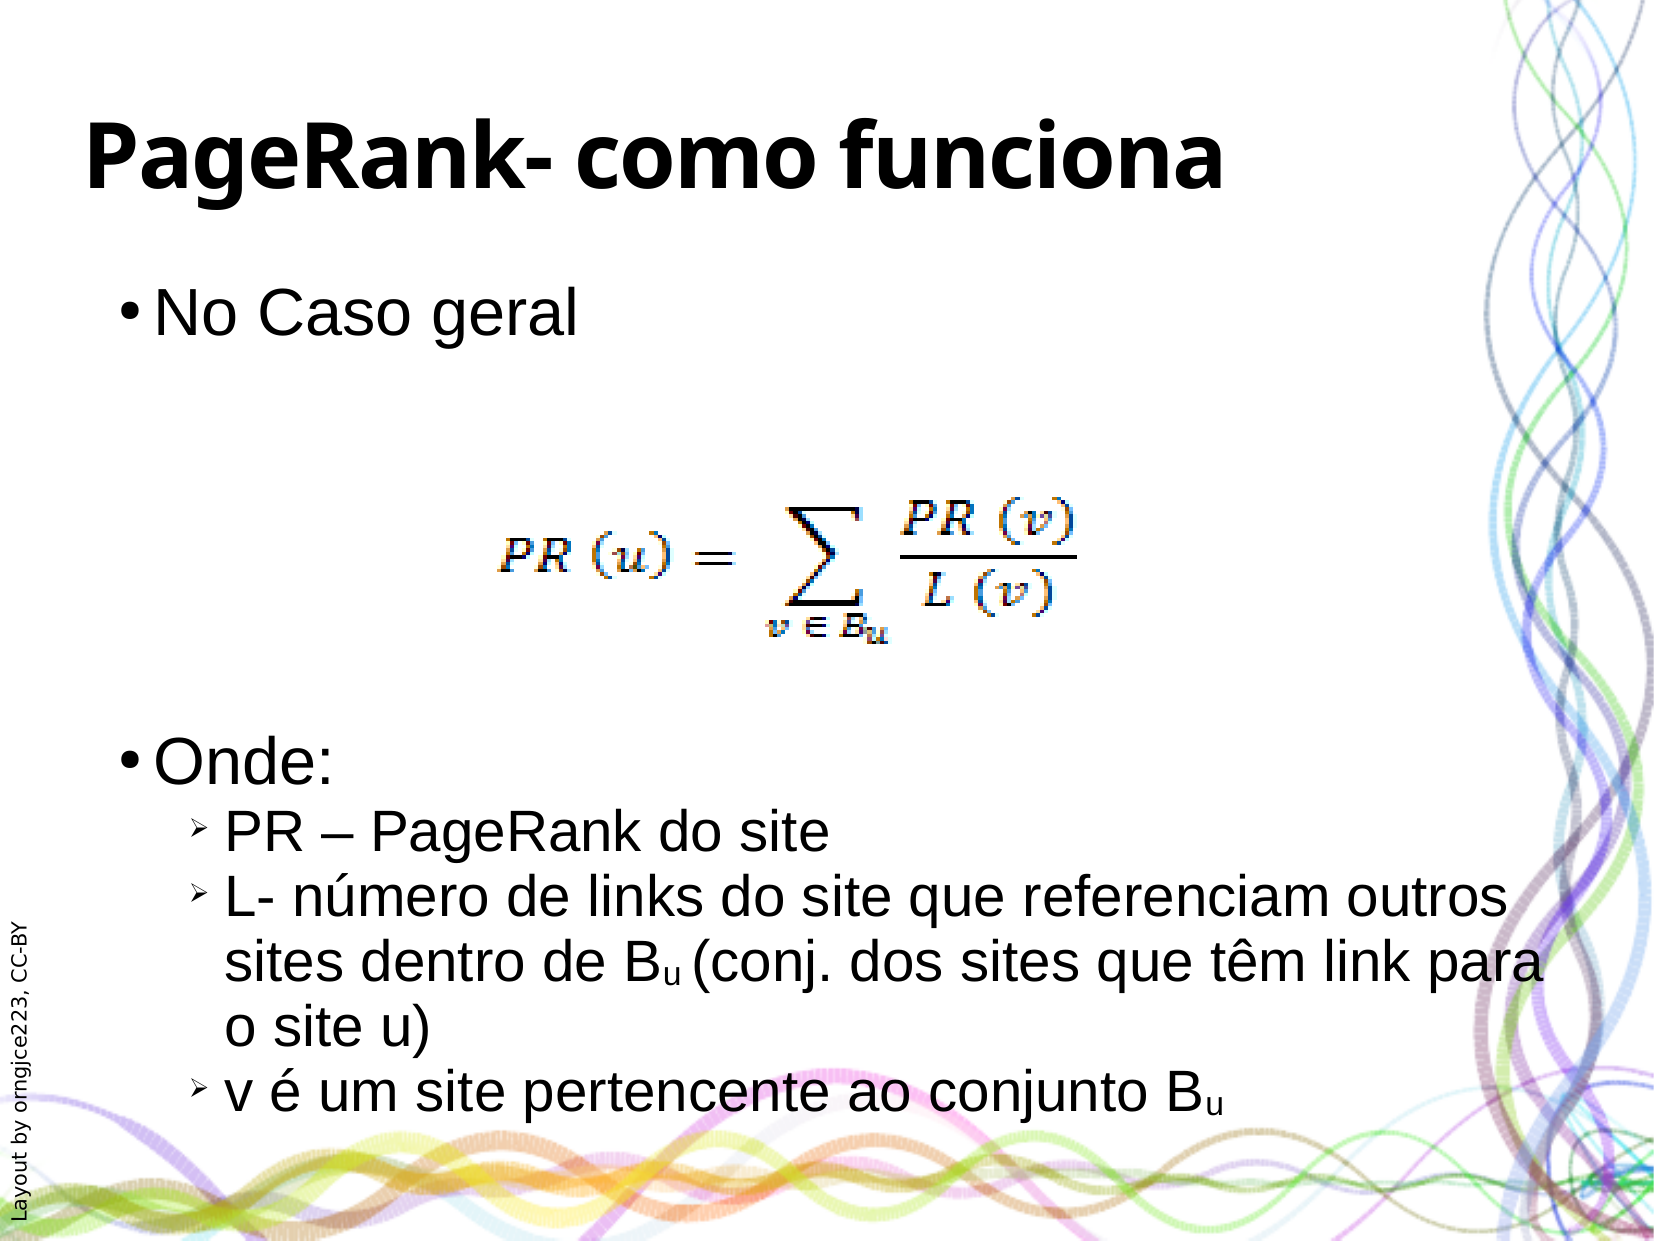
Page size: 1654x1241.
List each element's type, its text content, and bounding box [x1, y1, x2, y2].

subtitle No Caso geral Onde: PR – PageRank do site L- número de links do site que referenciam outros sites dentro de Bu (conj. dos sites que têm link para o site u) v é um site pertencente ao conjunto Bu [82, 256, 1571, 1144]
title PageRank- como funciona [82, 49, 1571, 256]
picture [0, 0, 1654, 1241]
